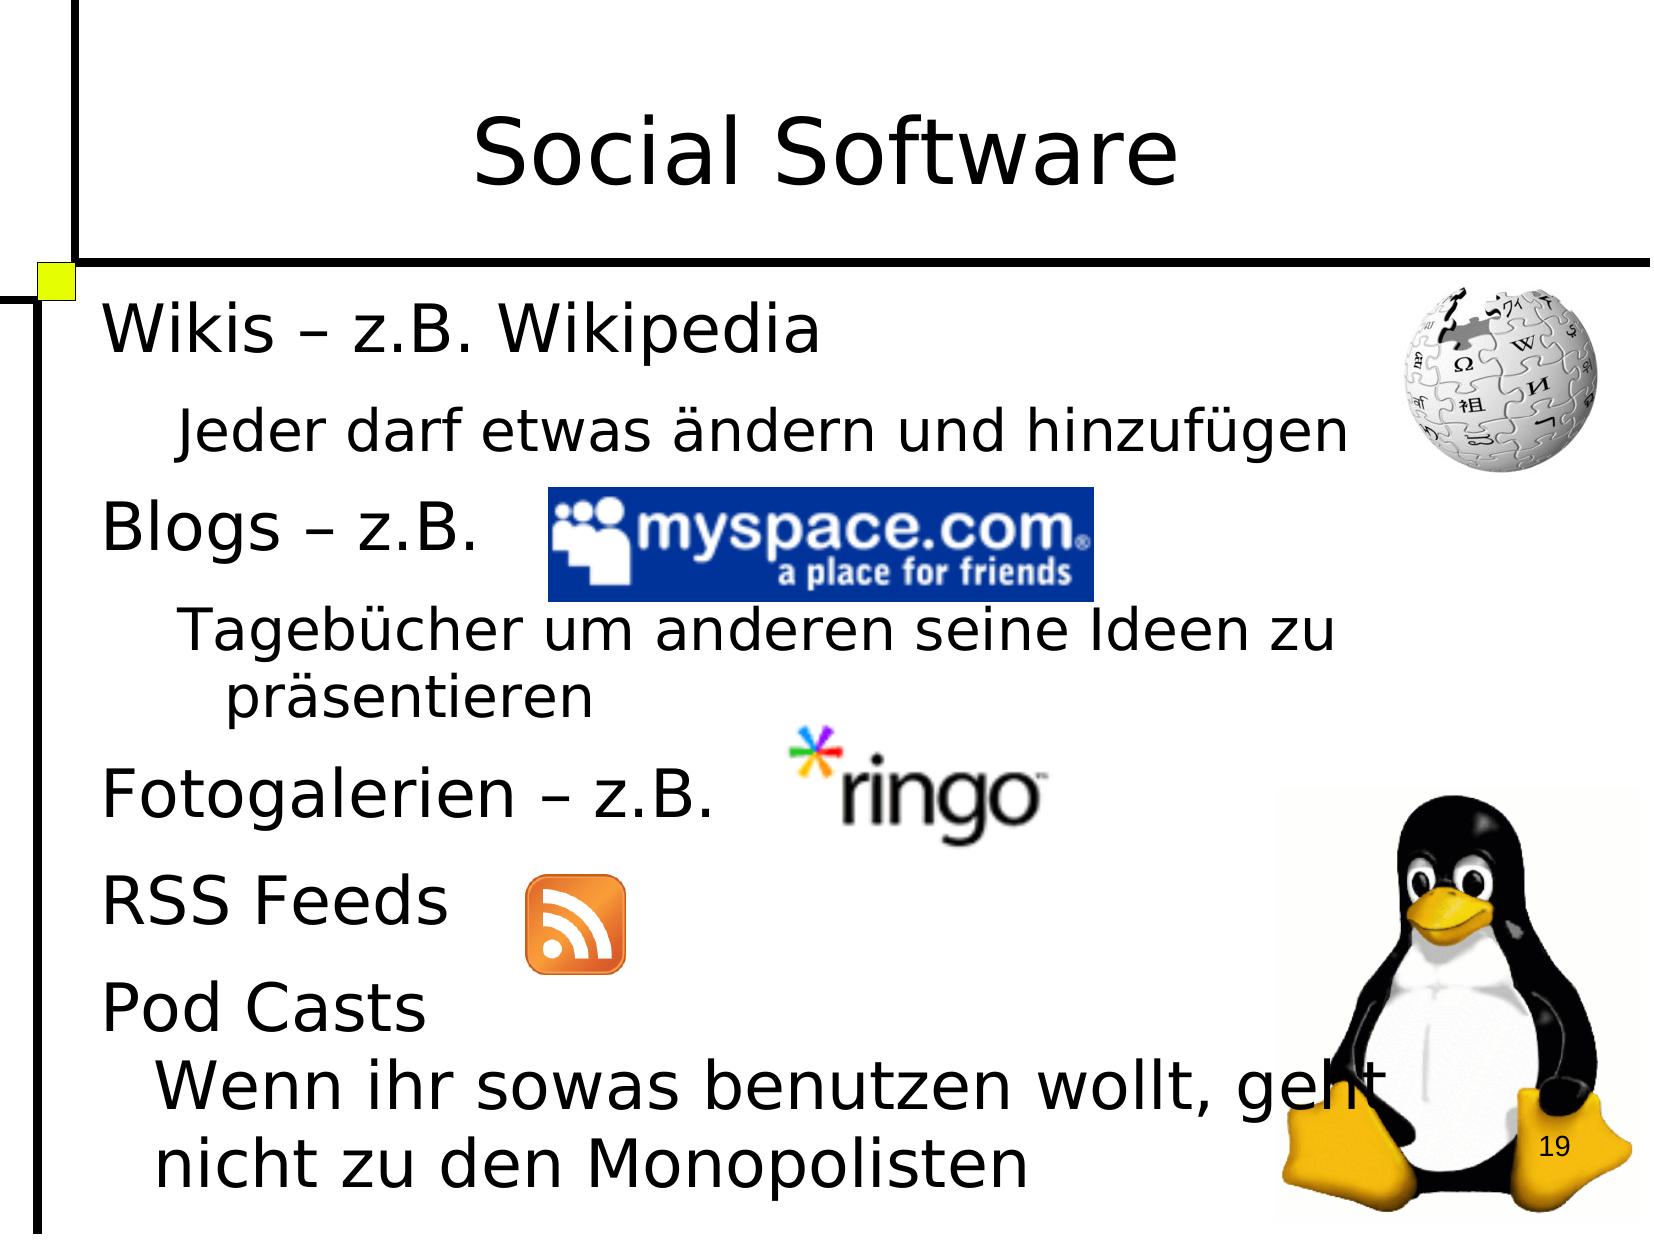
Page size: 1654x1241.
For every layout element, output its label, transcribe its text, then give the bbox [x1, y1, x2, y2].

list Wikis – z.B. Wikipedia Jeder darf etwas ändern und hinzufügen Blogs – z.B. Tagebücher um anderen seine Ideen zu präsentieren Fotogalerien – z.B. RSS Feeds Pod Casts Wenn ihr sowas benutzen wollt, geht nicht zu den Monopolisten [82, 290, 1571, 1204]
picture [1275, 787, 1642, 1223]
picture [548, 487, 1094, 602]
picture [525, 874, 626, 976]
picture [785, 688, 1108, 856]
picture [1402, 285, 1599, 482]
title Social Software [82, 49, 1571, 257]
